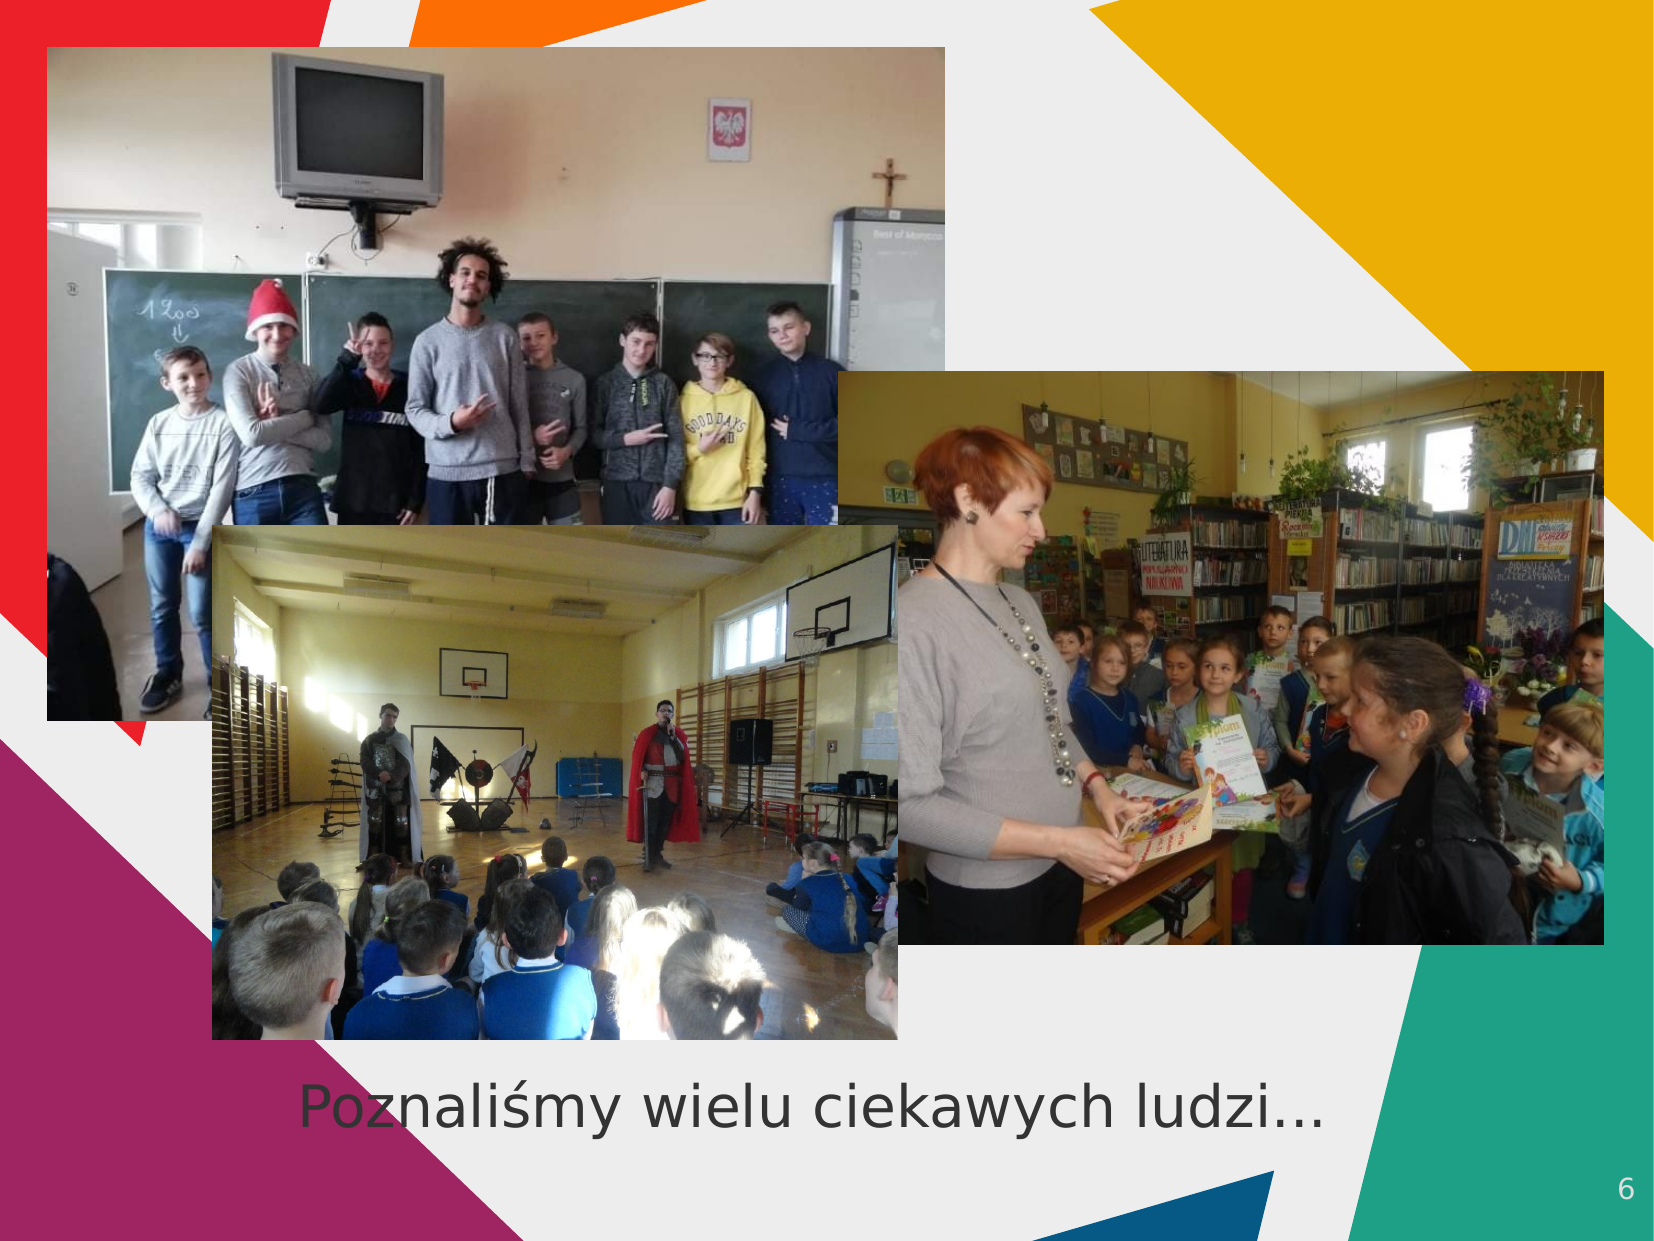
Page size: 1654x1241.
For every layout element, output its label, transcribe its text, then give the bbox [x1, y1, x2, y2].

title Poznaliśmy wielu ciekawych ludzi... [271, 1003, 1354, 1211]
picture [1596, 846, 1604, 860]
picture [47, 47, 1604, 1040]
